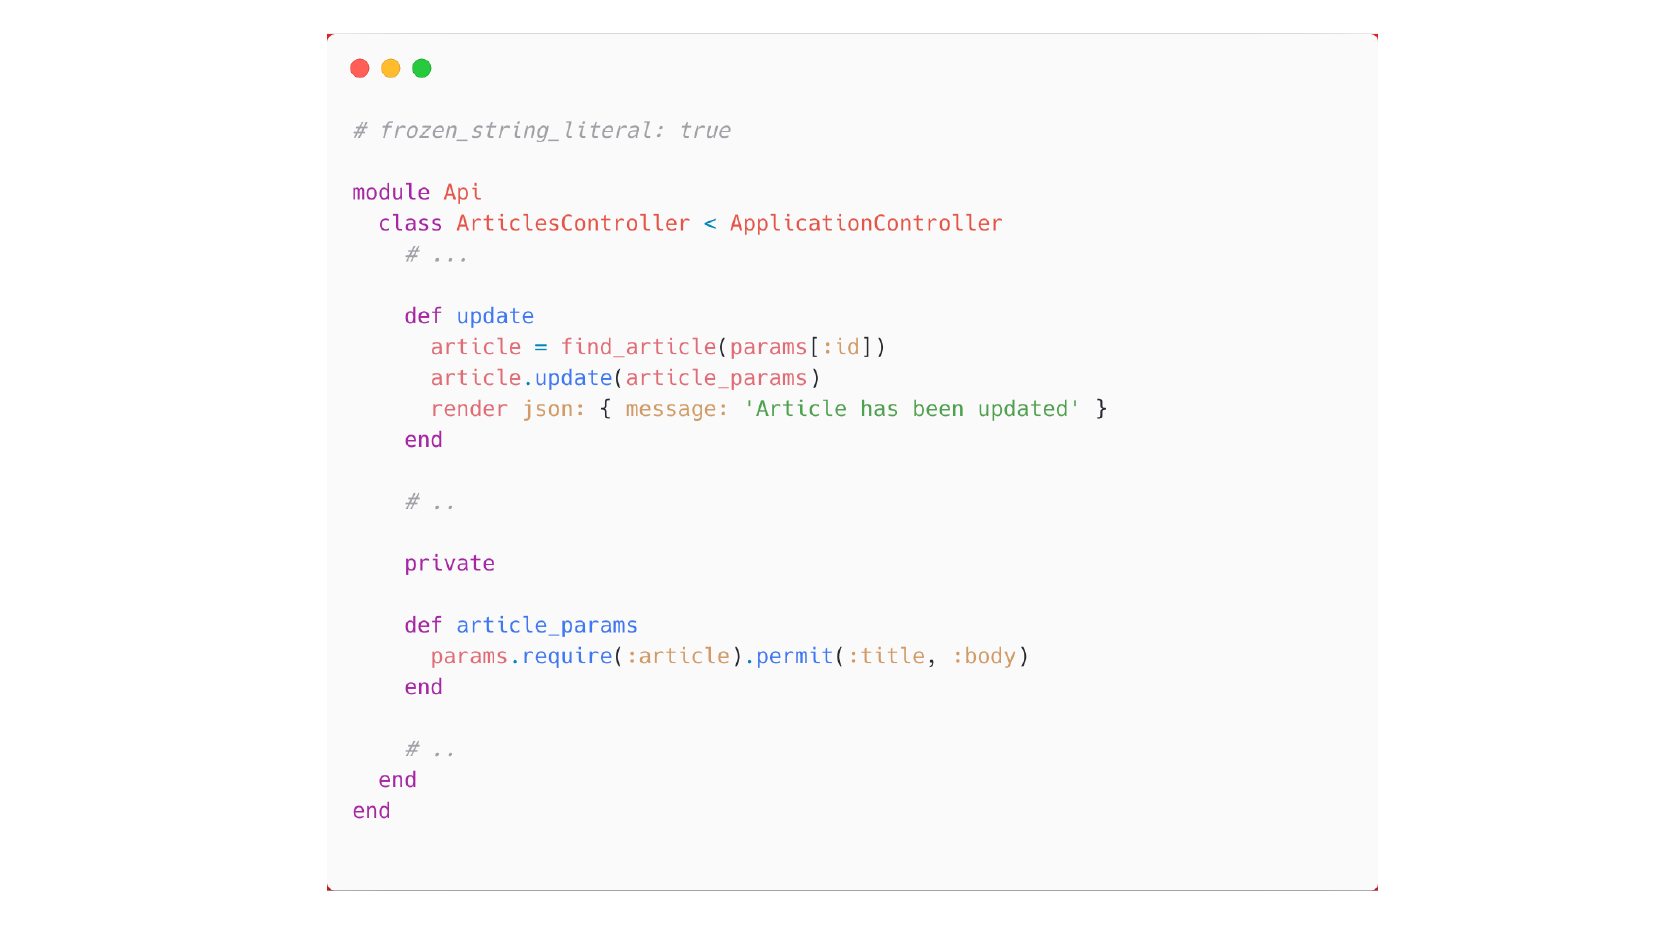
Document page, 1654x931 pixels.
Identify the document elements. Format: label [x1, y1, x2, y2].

picture [327, 33, 1378, 891]
